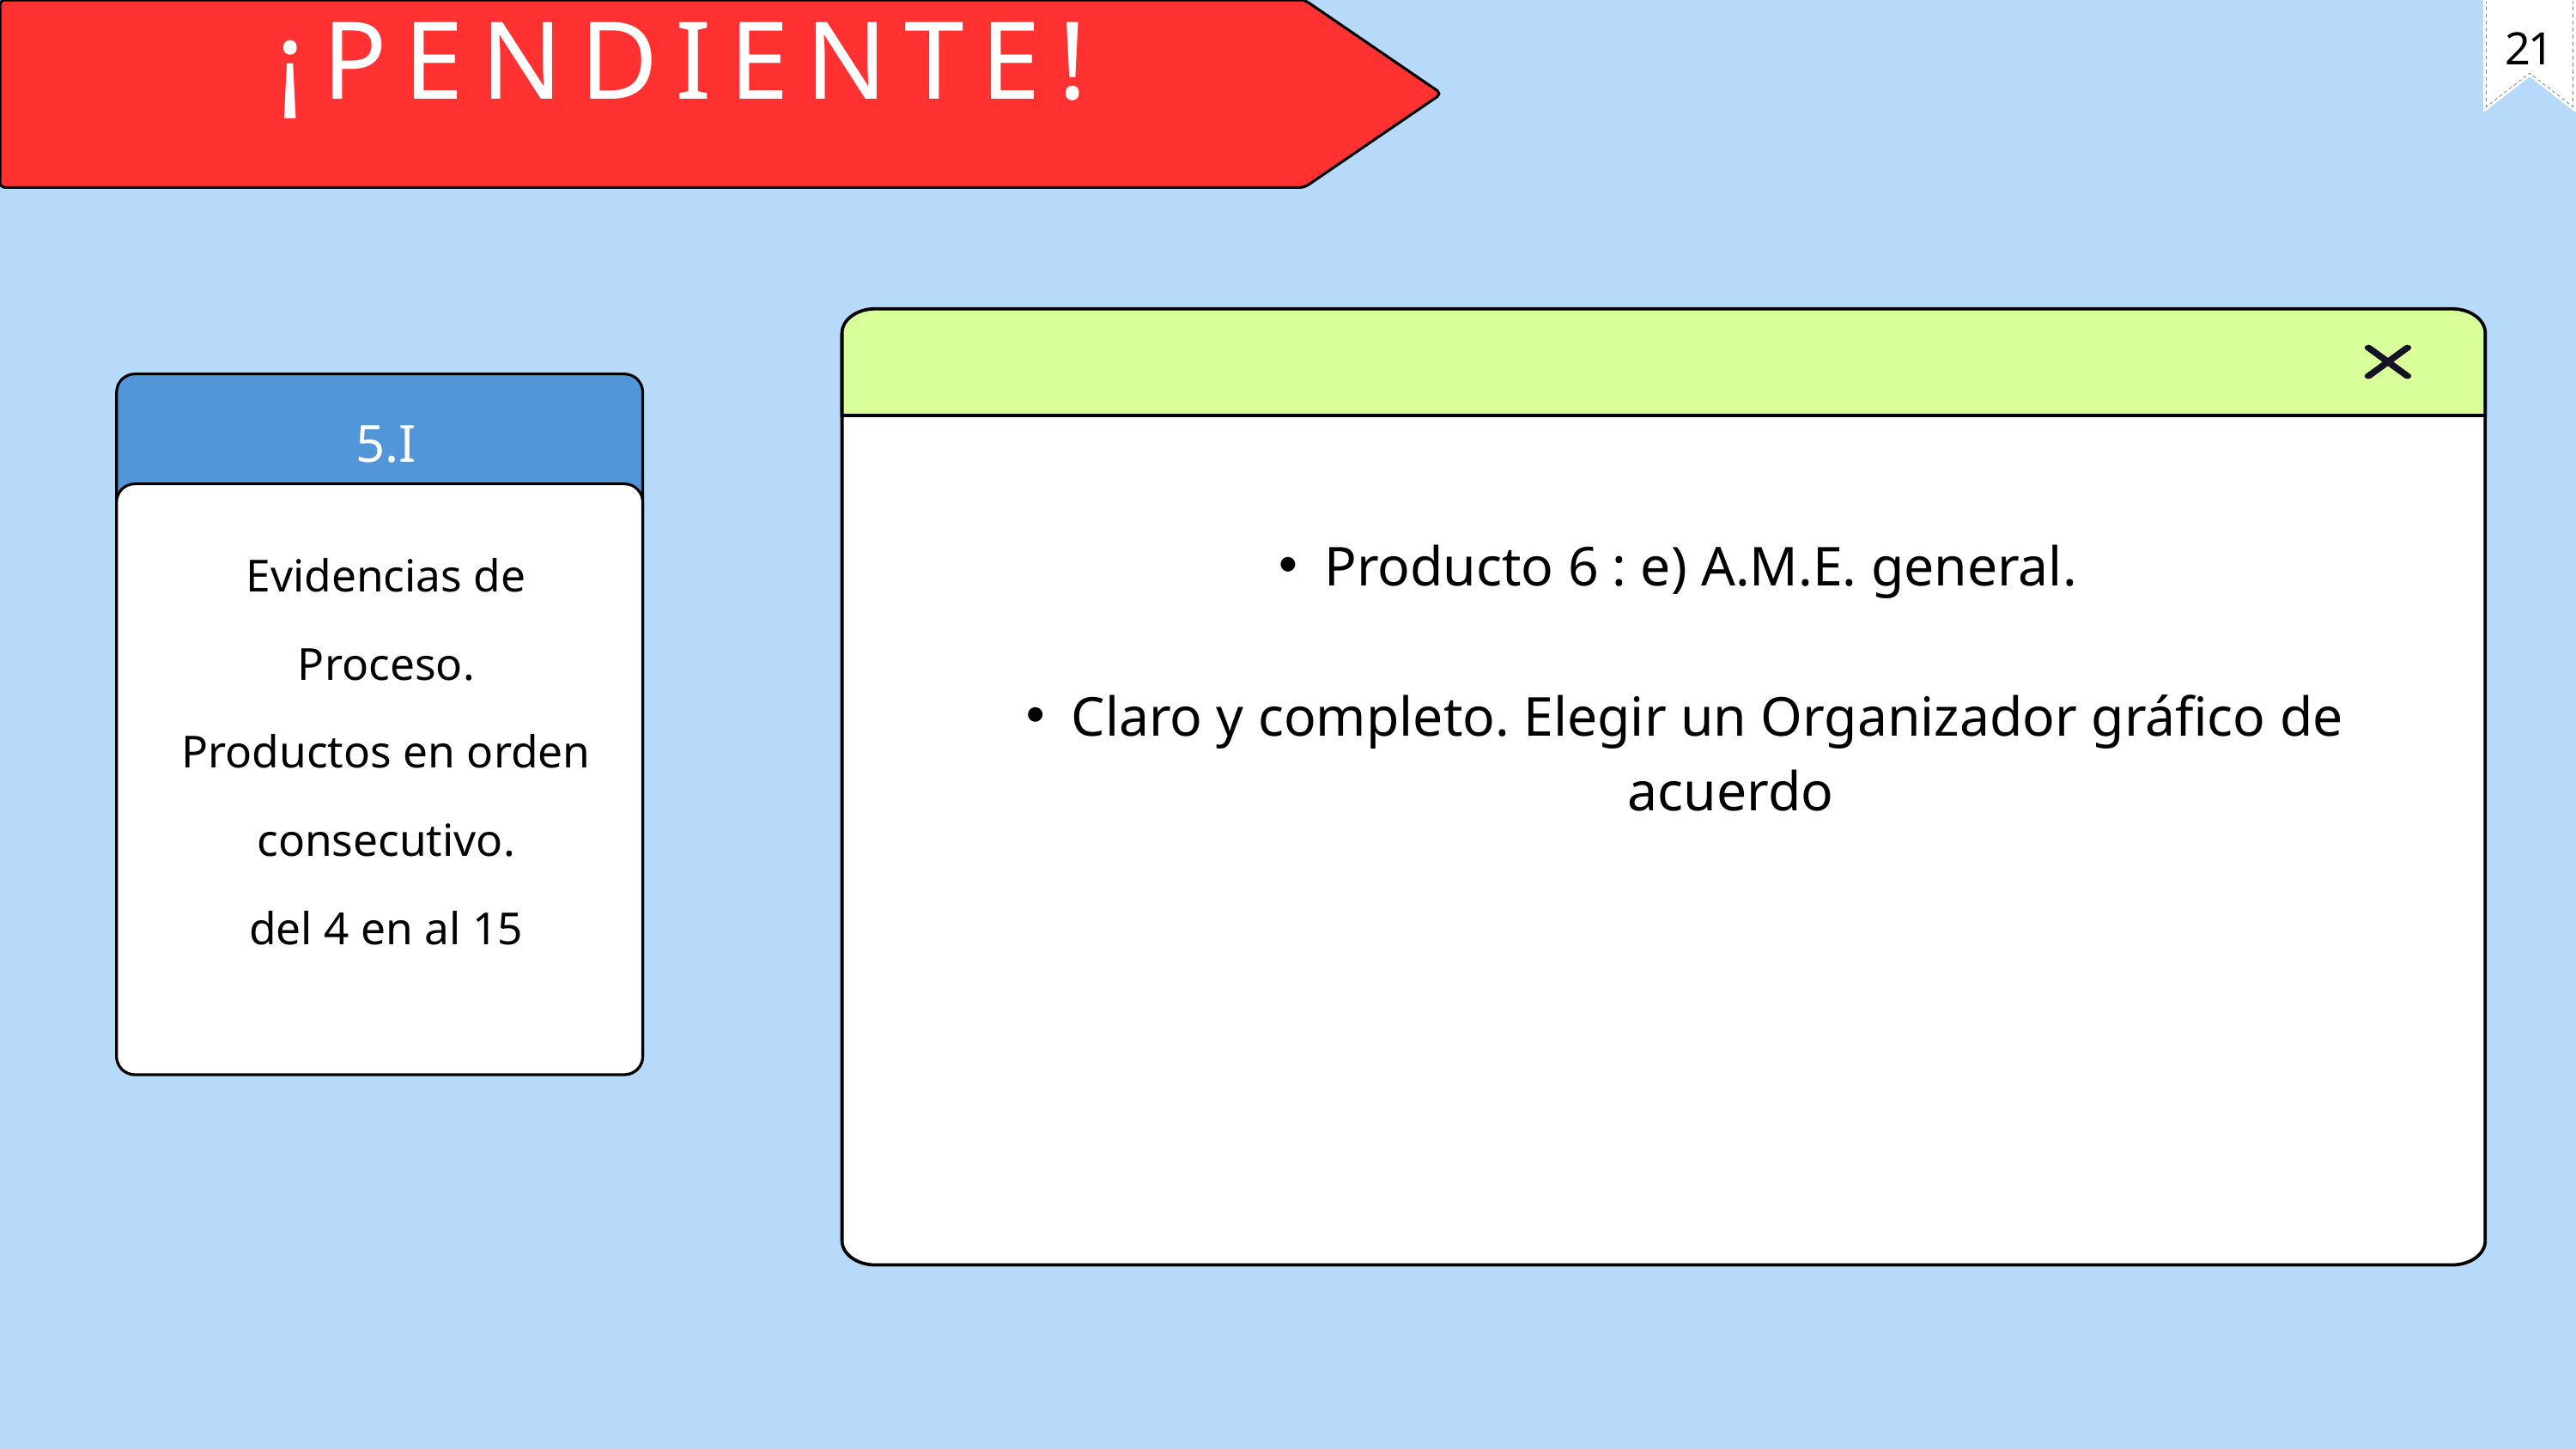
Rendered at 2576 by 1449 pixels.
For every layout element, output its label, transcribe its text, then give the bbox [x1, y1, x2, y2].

text_box 5.I [157, 369, 616, 463]
text_box 21 [2488, 10, 2571, 71]
text_box [0, 0, 2576, 1449]
text_box ¡PENDIENTE! [0, 0, 1365, 188]
text_box Producto 6 : e) A.M.E. general. Claro y completo. Elegir un Organizador gráfico de acuerdo [933, 521, 2347, 896]
text_box Evidencias de Proceso. Productos en orden consecutivo. del 4 en al 15 [152, 512, 621, 853]
